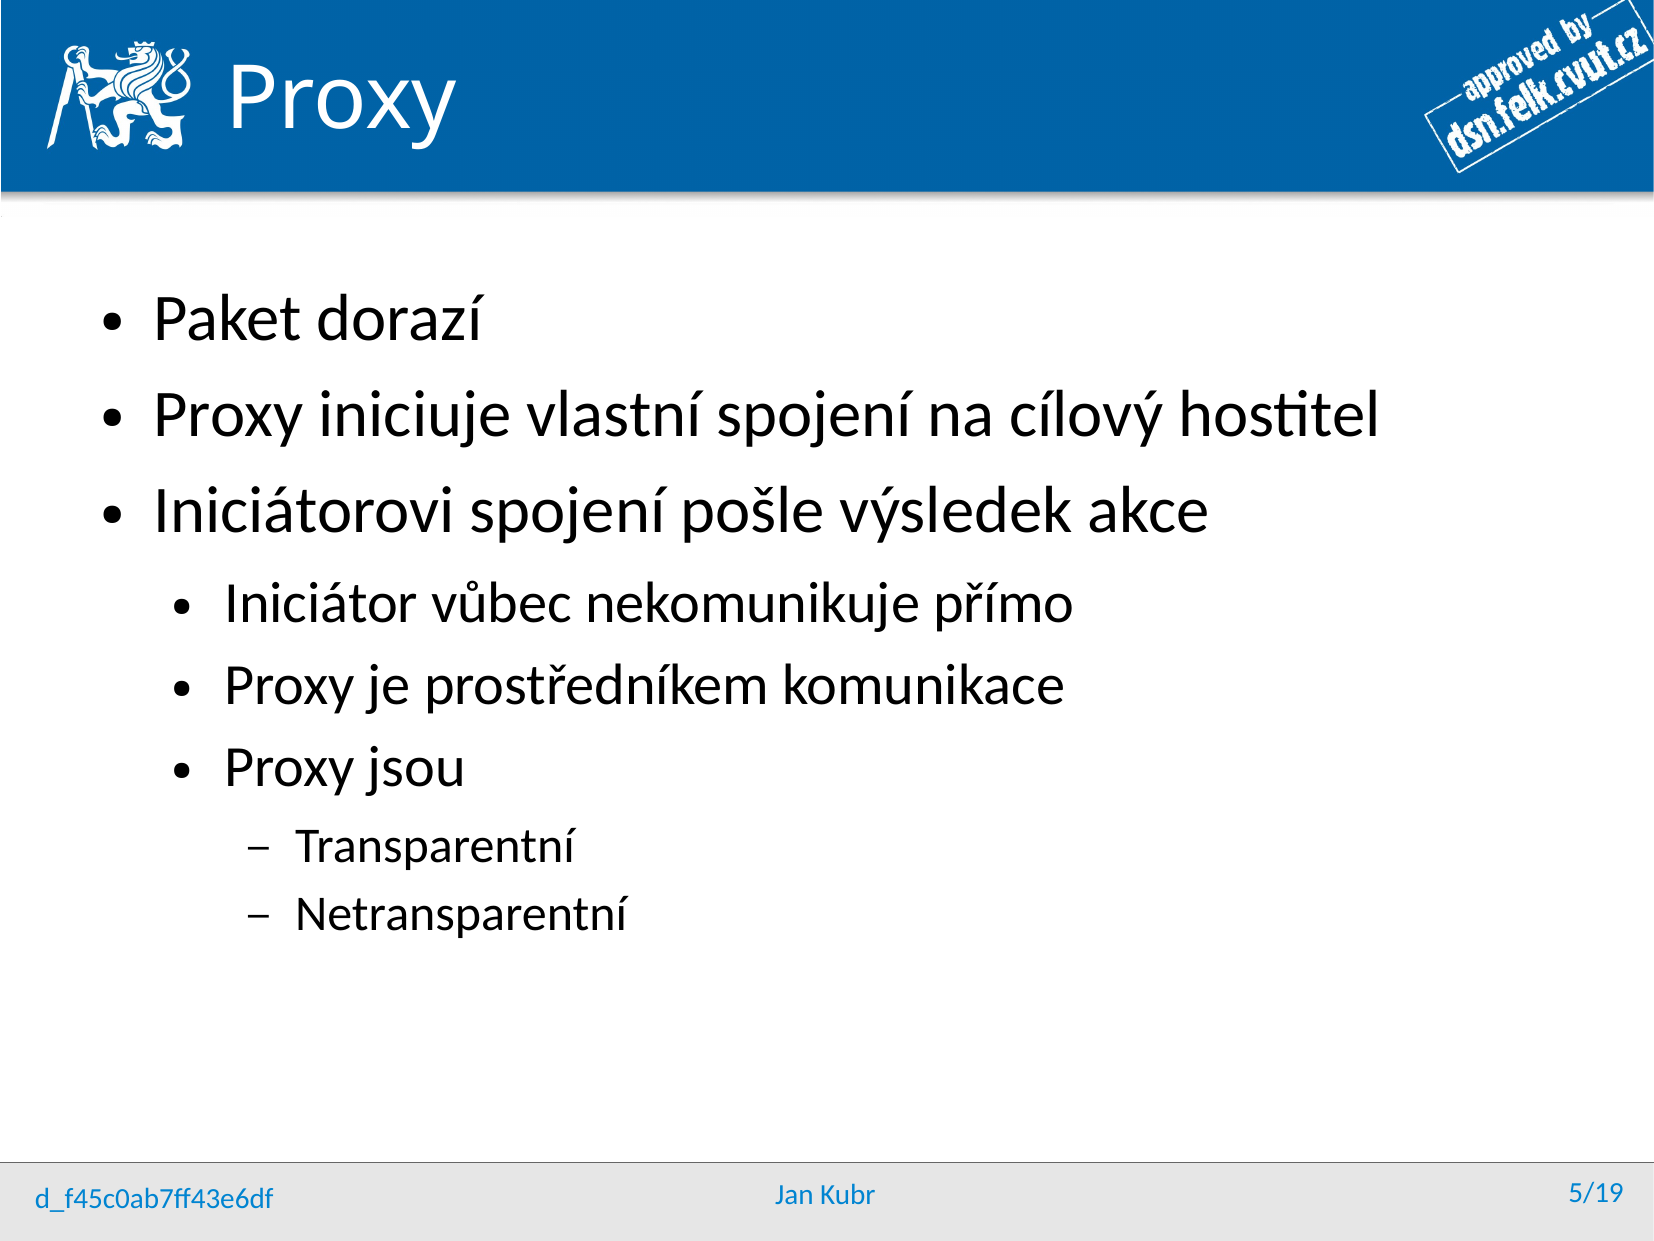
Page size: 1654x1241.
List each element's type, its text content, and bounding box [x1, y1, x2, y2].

list Paket dorazí Proxy iniciuje vlastní spojení na cílový hostitel Iniciátorovi spojení pošle výsledek akce Iniciátor vůbec nekomunikuje přímo Proxy je prostředníkem komunikace Proxy jsou Transparentní Netransparentní [82, 290, 1571, 1010]
picture [1, 0, 1654, 217]
title Proxy [225, 0, 1426, 188]
